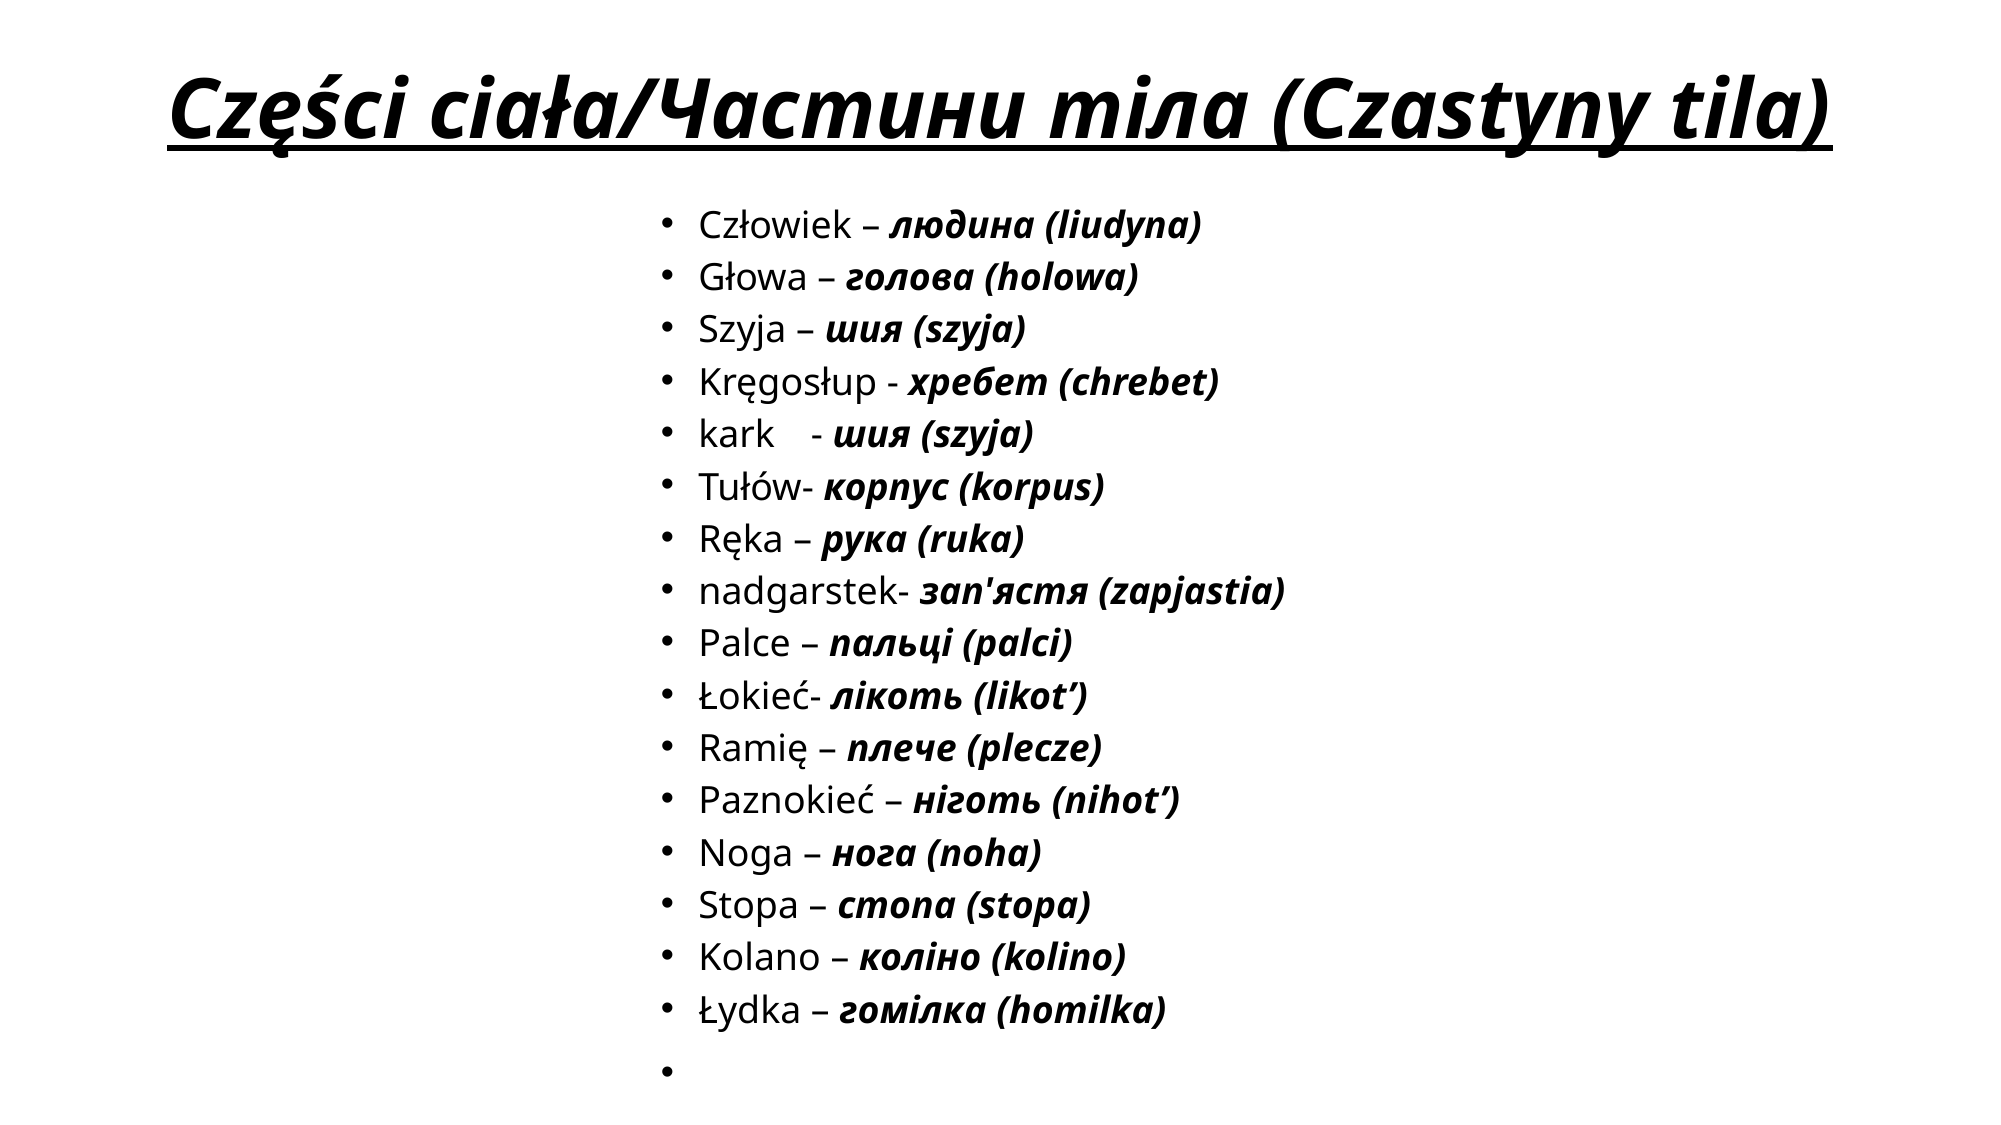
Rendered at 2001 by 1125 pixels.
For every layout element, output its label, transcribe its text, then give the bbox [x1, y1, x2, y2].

list Człowiek – людина (liudyna) Głowa – голова (holowa) Szyja – шия (szyja) Kręgosłup - хребет (chrebet) kark - шия (szyja) Tułów- корпус (korpus) Ręka – рука (ruka) nadgarstek- зап'ястя (zapjastia) Palce – пальці (palci) Łokieć- лікоть (likot’) Ramię – плече (plecze) Paznokieć – ніготь (nihot’) Noga – нога (noha) Stopa – стопа (stopa) Kolano – коліно (kolino) Łydka – гомілка (homilka) [645, 205, 2000, 1063]
title Części ciała/Частини тіла (Czastyny tila) [137, 3, 1863, 221]
